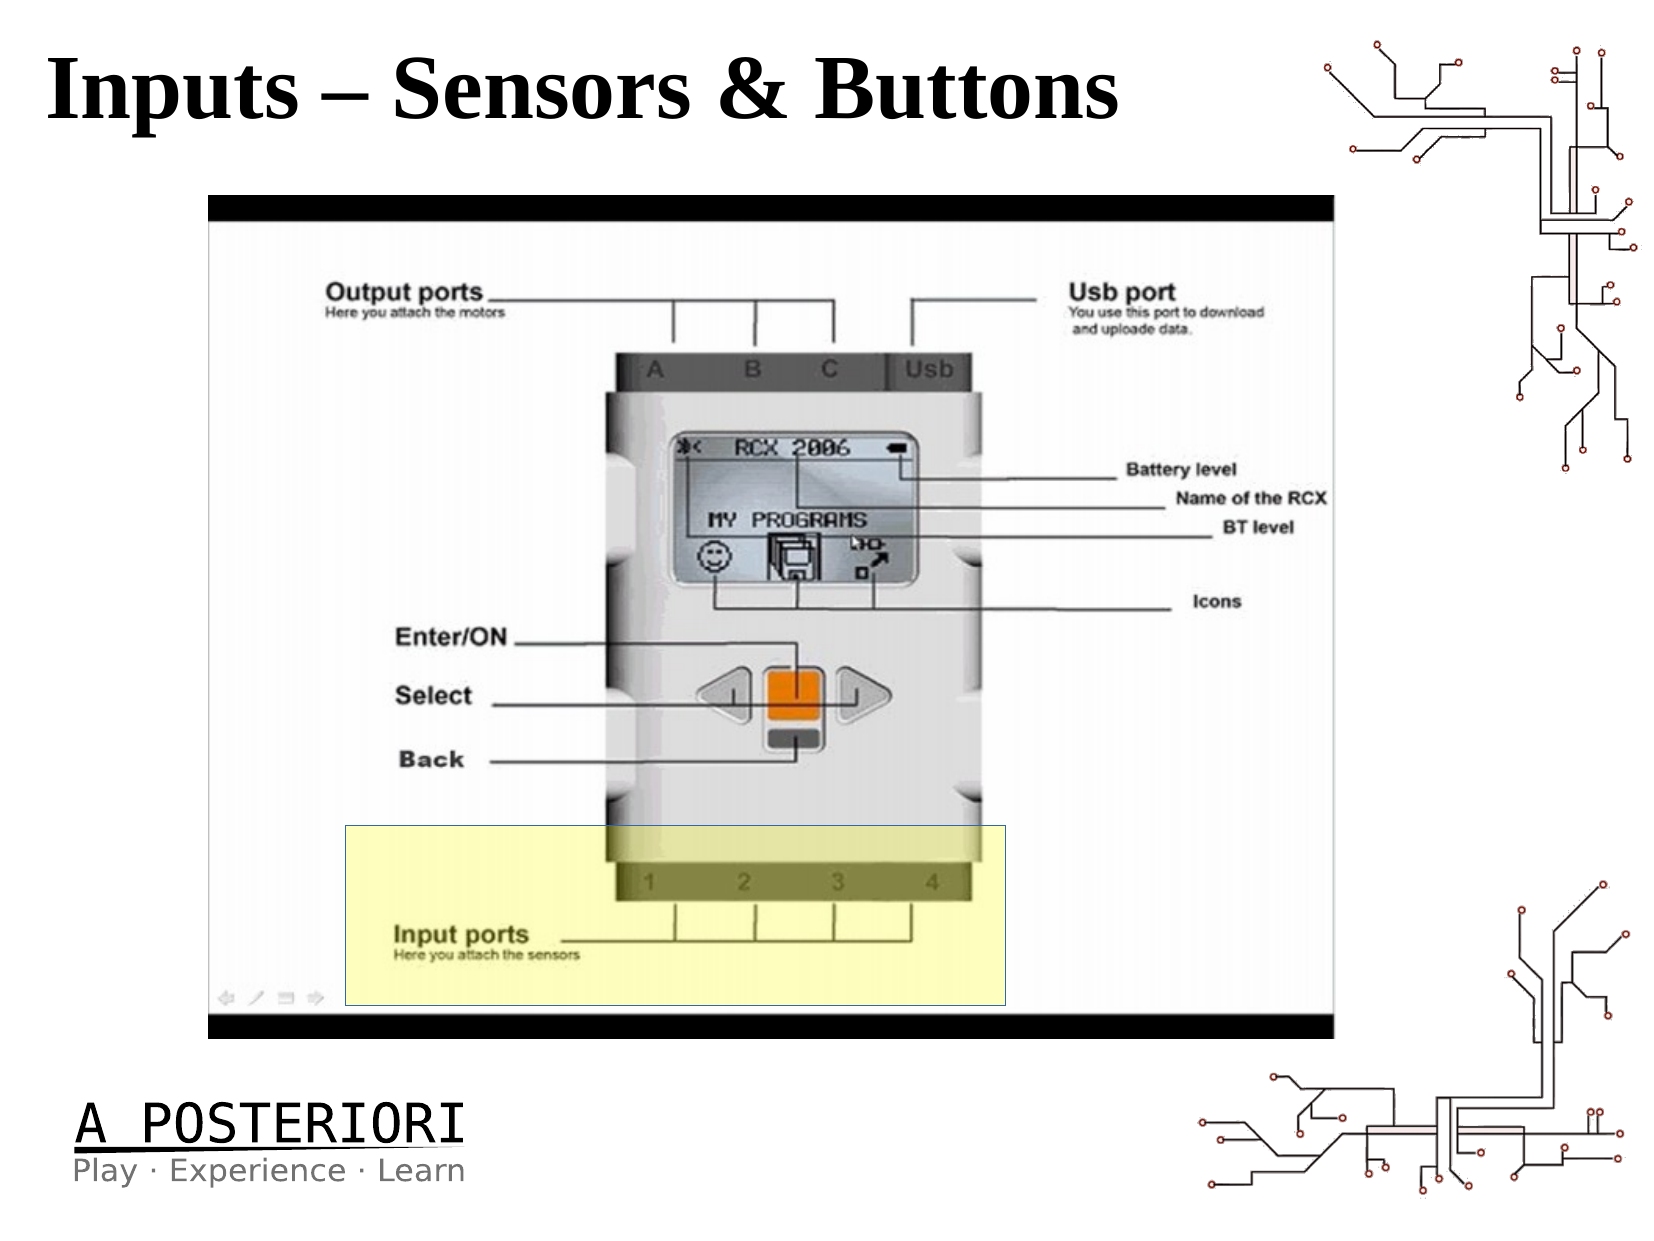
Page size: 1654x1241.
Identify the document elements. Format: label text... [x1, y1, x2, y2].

picture [73, 1101, 466, 1189]
title Inputs – Sensors & Buttons [11, 10, 1156, 166]
picture [208, 35, 1643, 1201]
text_box [345, 825, 1006, 1006]
